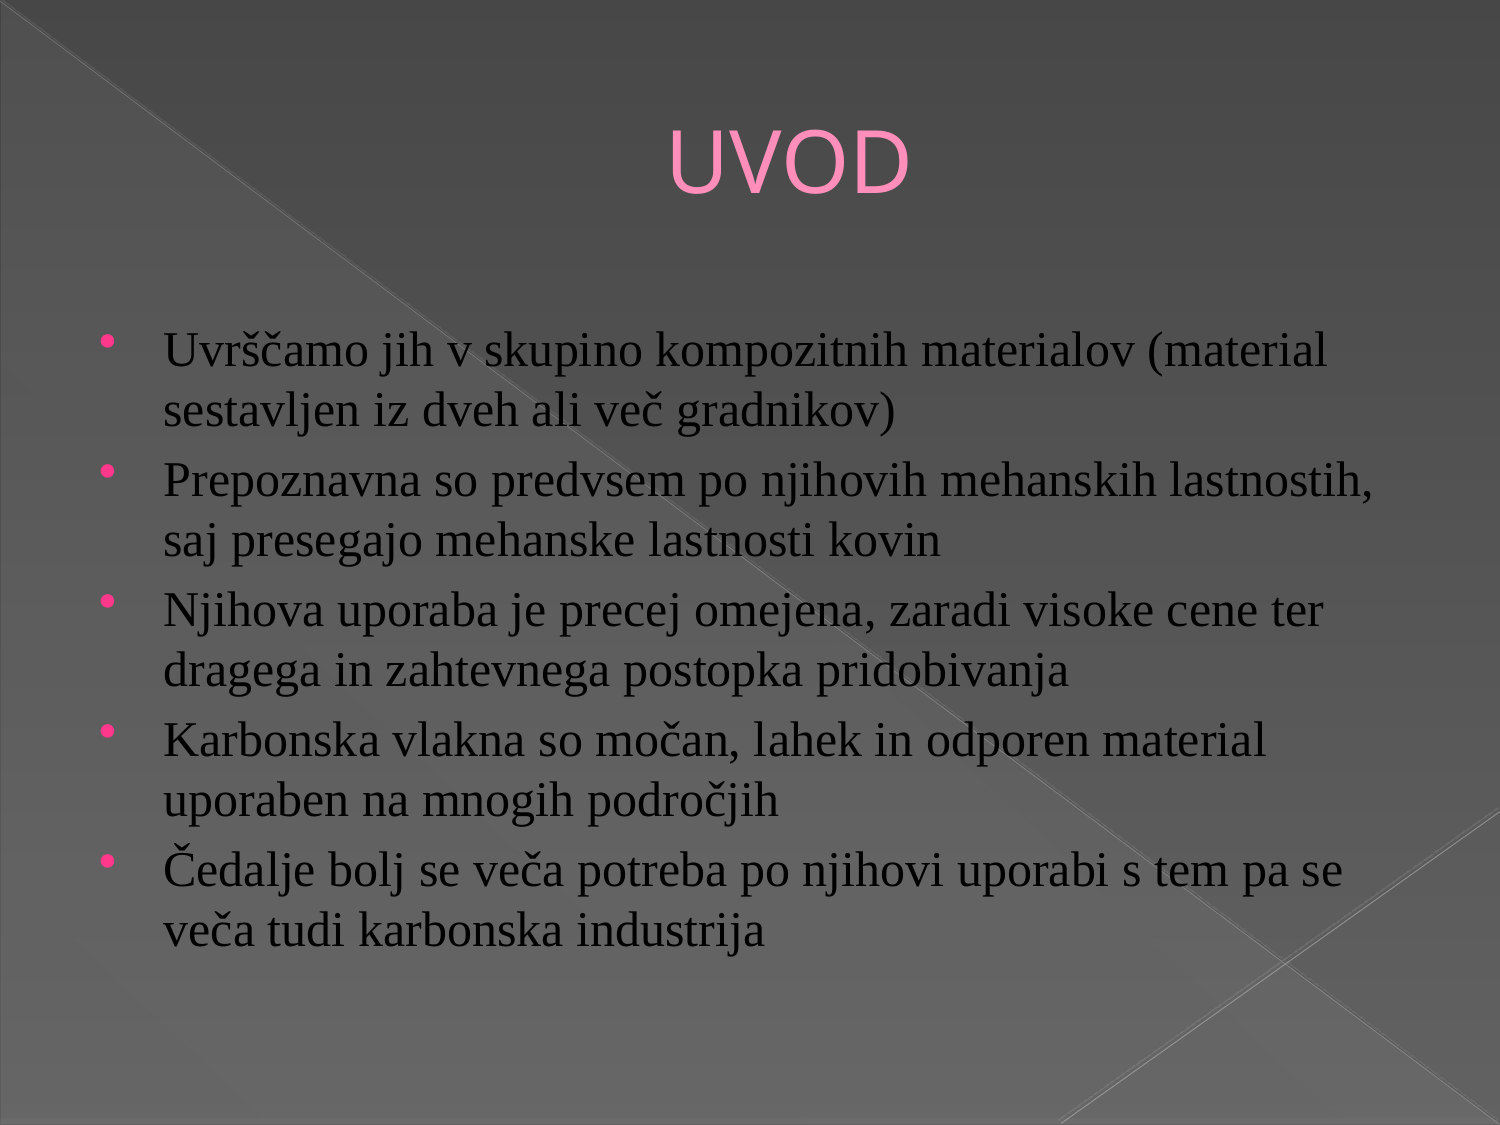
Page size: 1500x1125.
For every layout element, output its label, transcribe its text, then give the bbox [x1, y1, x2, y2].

list Uvrščamo jih v skupino kompozitnih materialov (material sestavljen iz dveh ali več gradnikov) Prepoznavna so predvsem po njihovih mehanskih lastnostih, saj presegajo mehanske lastnosti kovin Njihova uporaba je precej omejena, zaradi visoke cene ter dragega in zahtevnega postopka pridobivanja Karbonska vlakna so močan, lahek in odporen material uporaben na mnogih področjih Čedalje bolj se veča potreba po njihovi uporabi s tem pa se veča tudi karbonska industrija [75, 308, 1425, 1059]
title UVOD [75, 43, 1425, 274]
